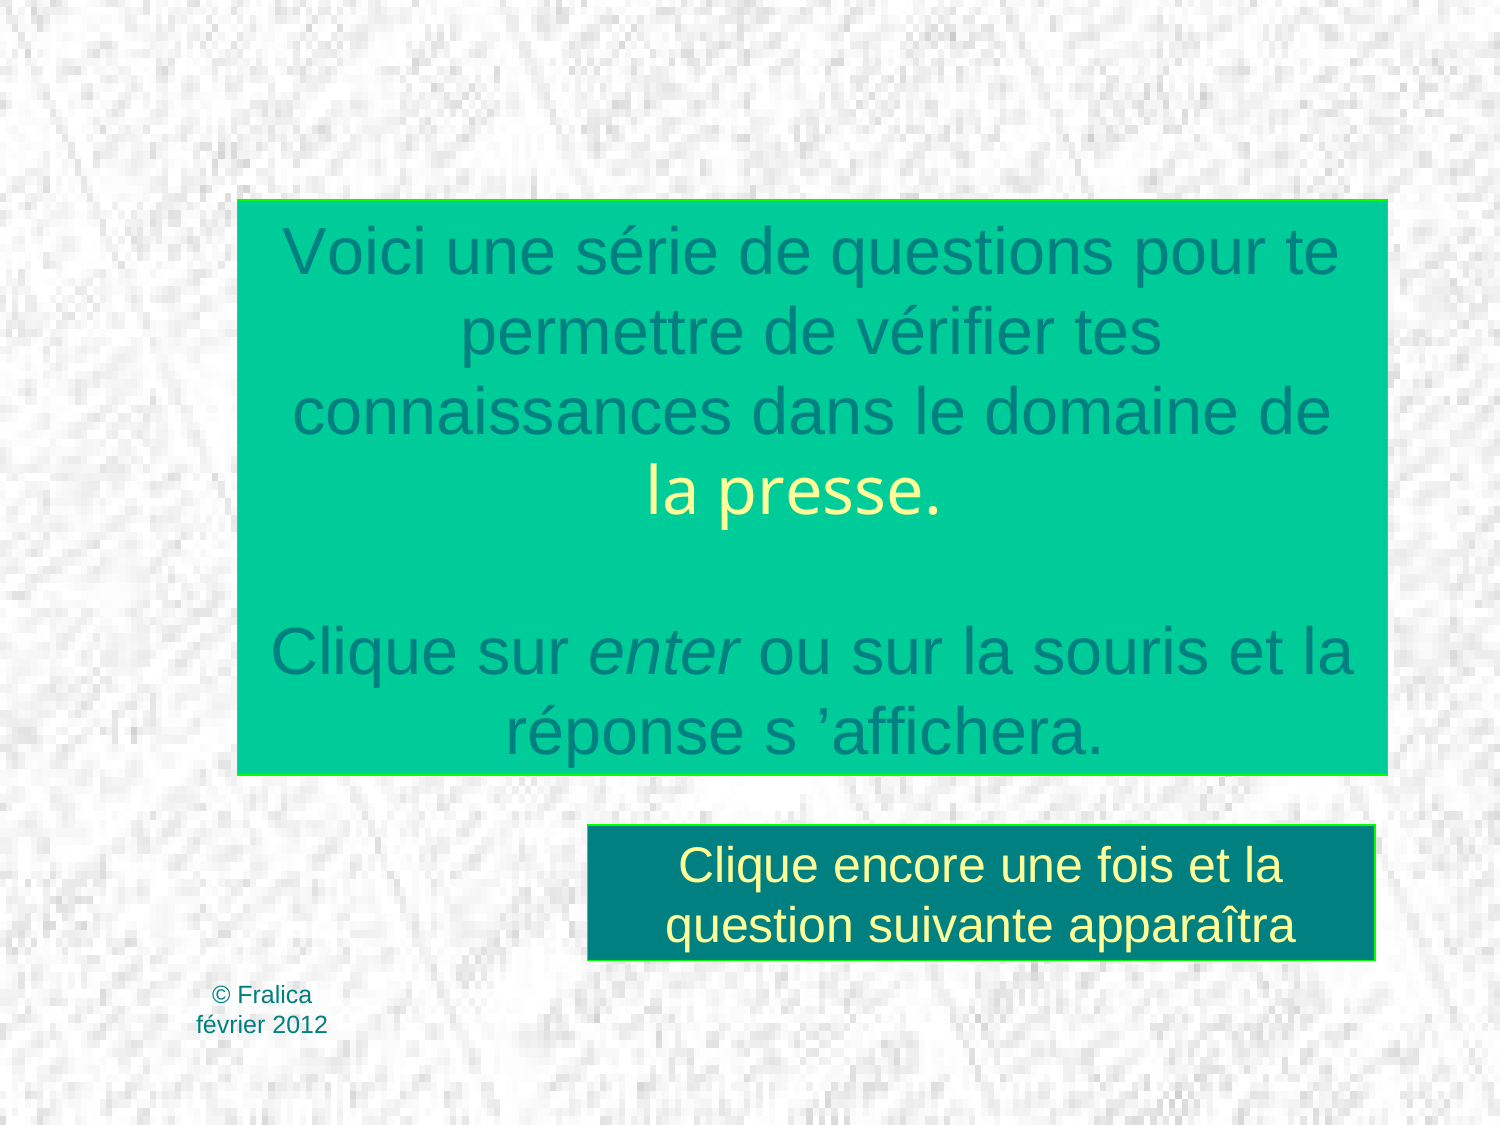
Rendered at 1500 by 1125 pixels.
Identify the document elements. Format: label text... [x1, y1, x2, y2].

picture [0, 0, 1500, 1125]
text_box Clique encore une fois et la question suivante apparaîtra [587, 824, 1375, 961]
text_box © Fralica février 2012 [181, 970, 344, 1047]
text_box Voici une série de questions pour te permettre de vérifier tes connaissances dans le domaine de la presse. Clique sur enter ou sur la souris et la réponse s ’affichera. [237, 199, 1388, 776]
